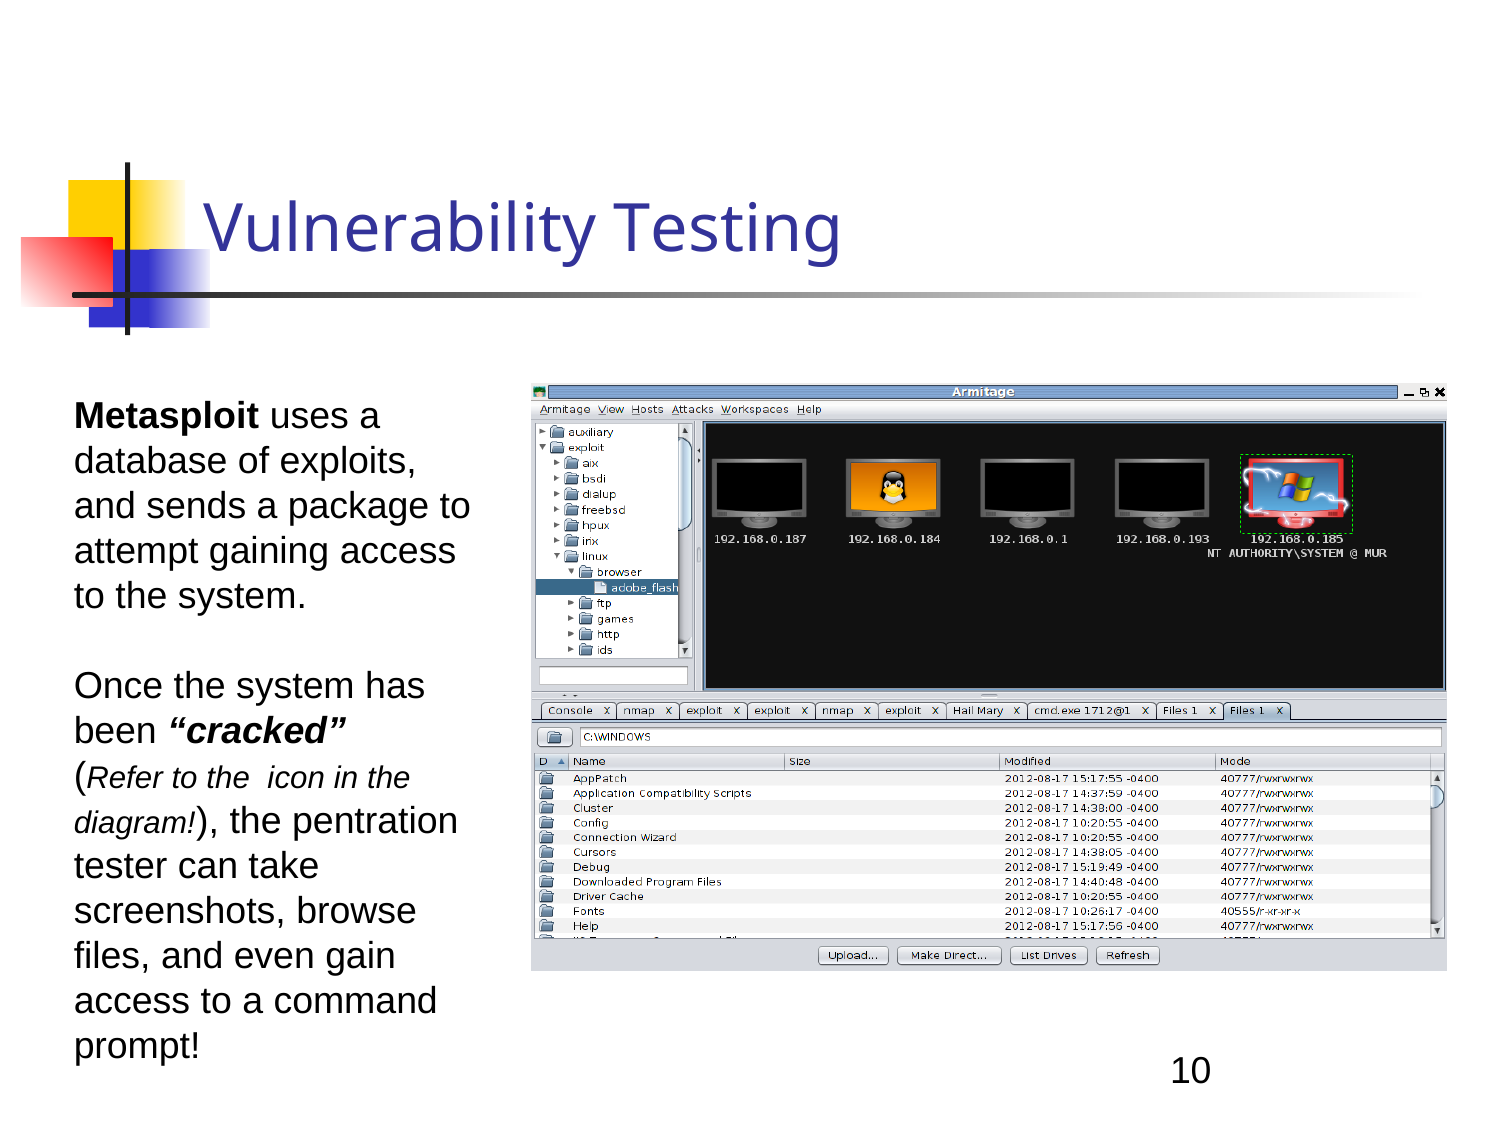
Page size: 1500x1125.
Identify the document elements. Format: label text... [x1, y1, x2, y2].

title Vulnerability Testing [188, 35, 1468, 276]
picture [531, 383, 1447, 971]
text_box Metasploit uses a database of exploits, and sends a package to attempt gaining access to the system. Once the system has been “cracked” (Refer to the icon in the diagram!), the pentration tester can take screenshots, browse files, and even gain access to a command prompt! [59, 383, 502, 1074]
